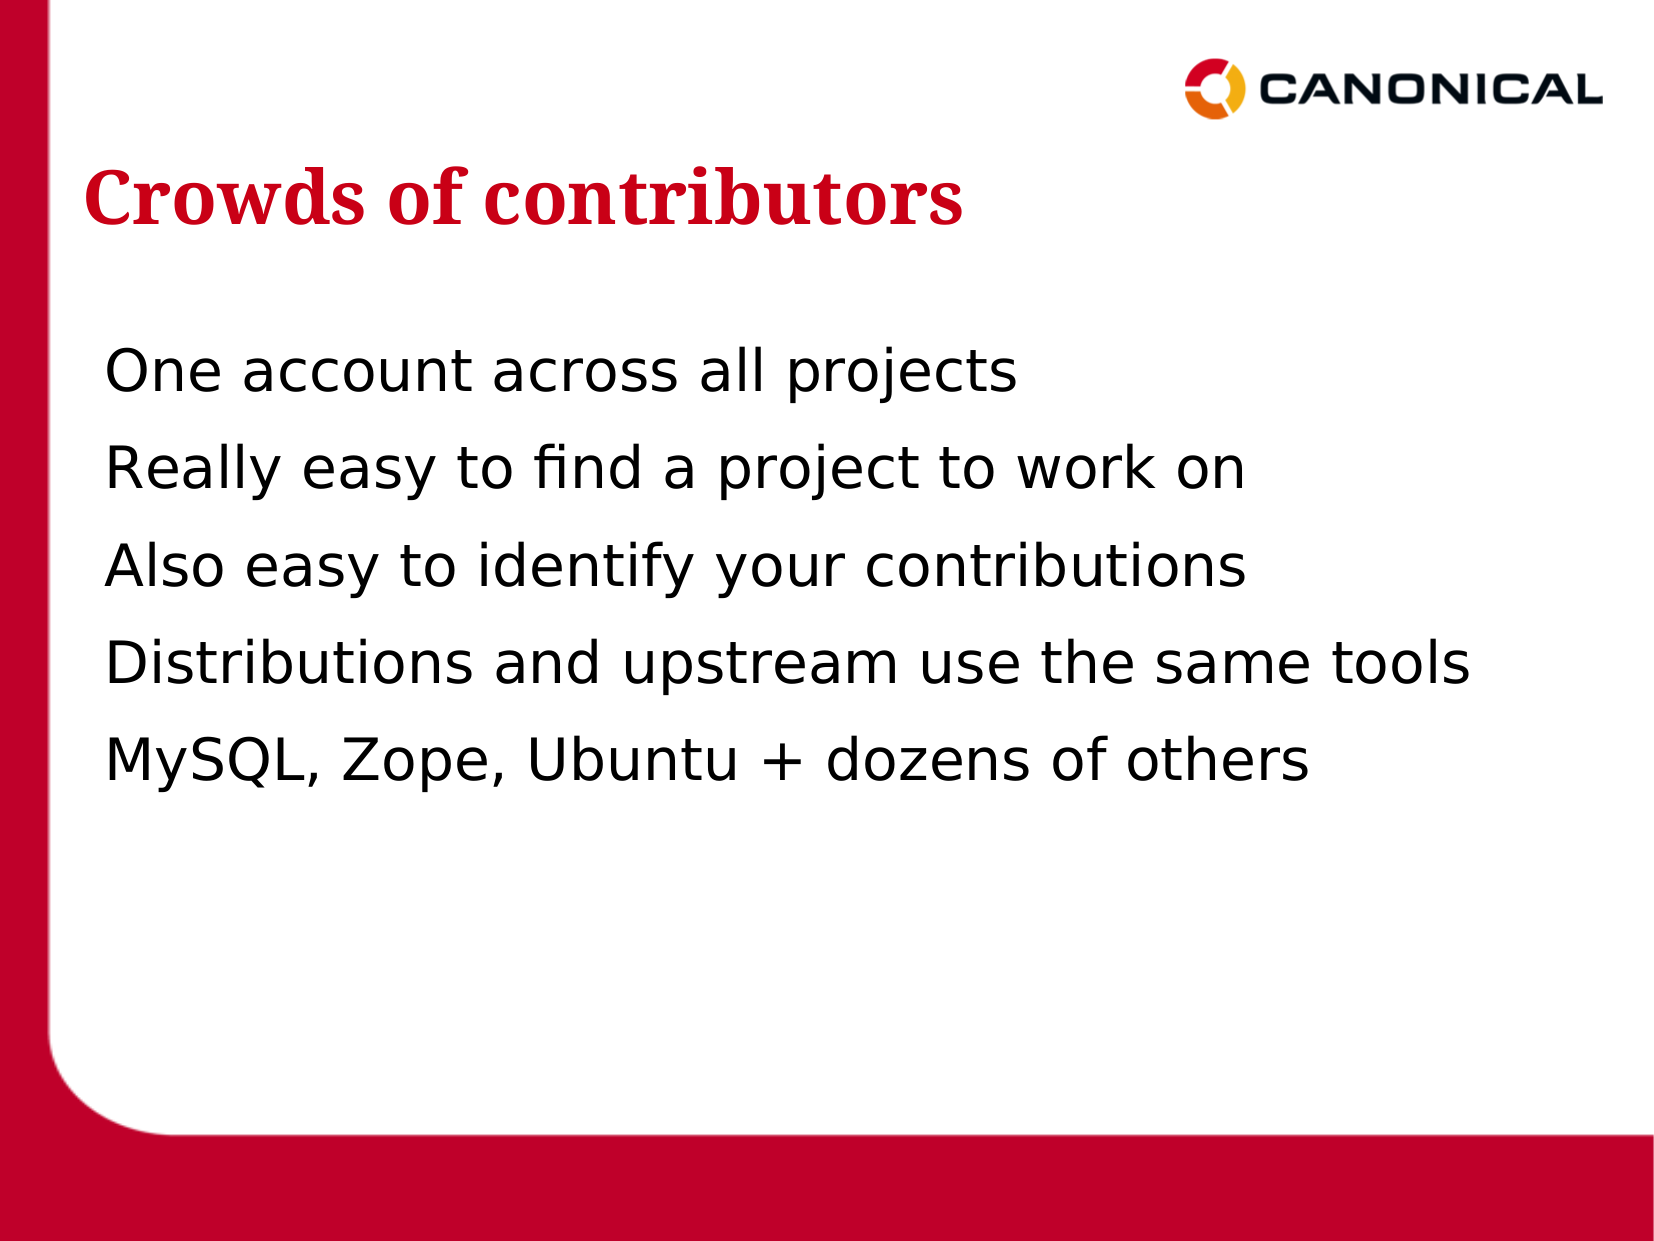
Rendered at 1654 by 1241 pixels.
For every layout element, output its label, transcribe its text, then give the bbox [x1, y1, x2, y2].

picture [0, 0, 1654, 1241]
list One account across all projects Really easy to find a project to work on Also easy to identify your contributions Distributions and upstream use the same tools MySQL, Zope, Ubuntu + dozens of others [86, 337, 1576, 1142]
title Crowds of contributors [82, 111, 1571, 279]
